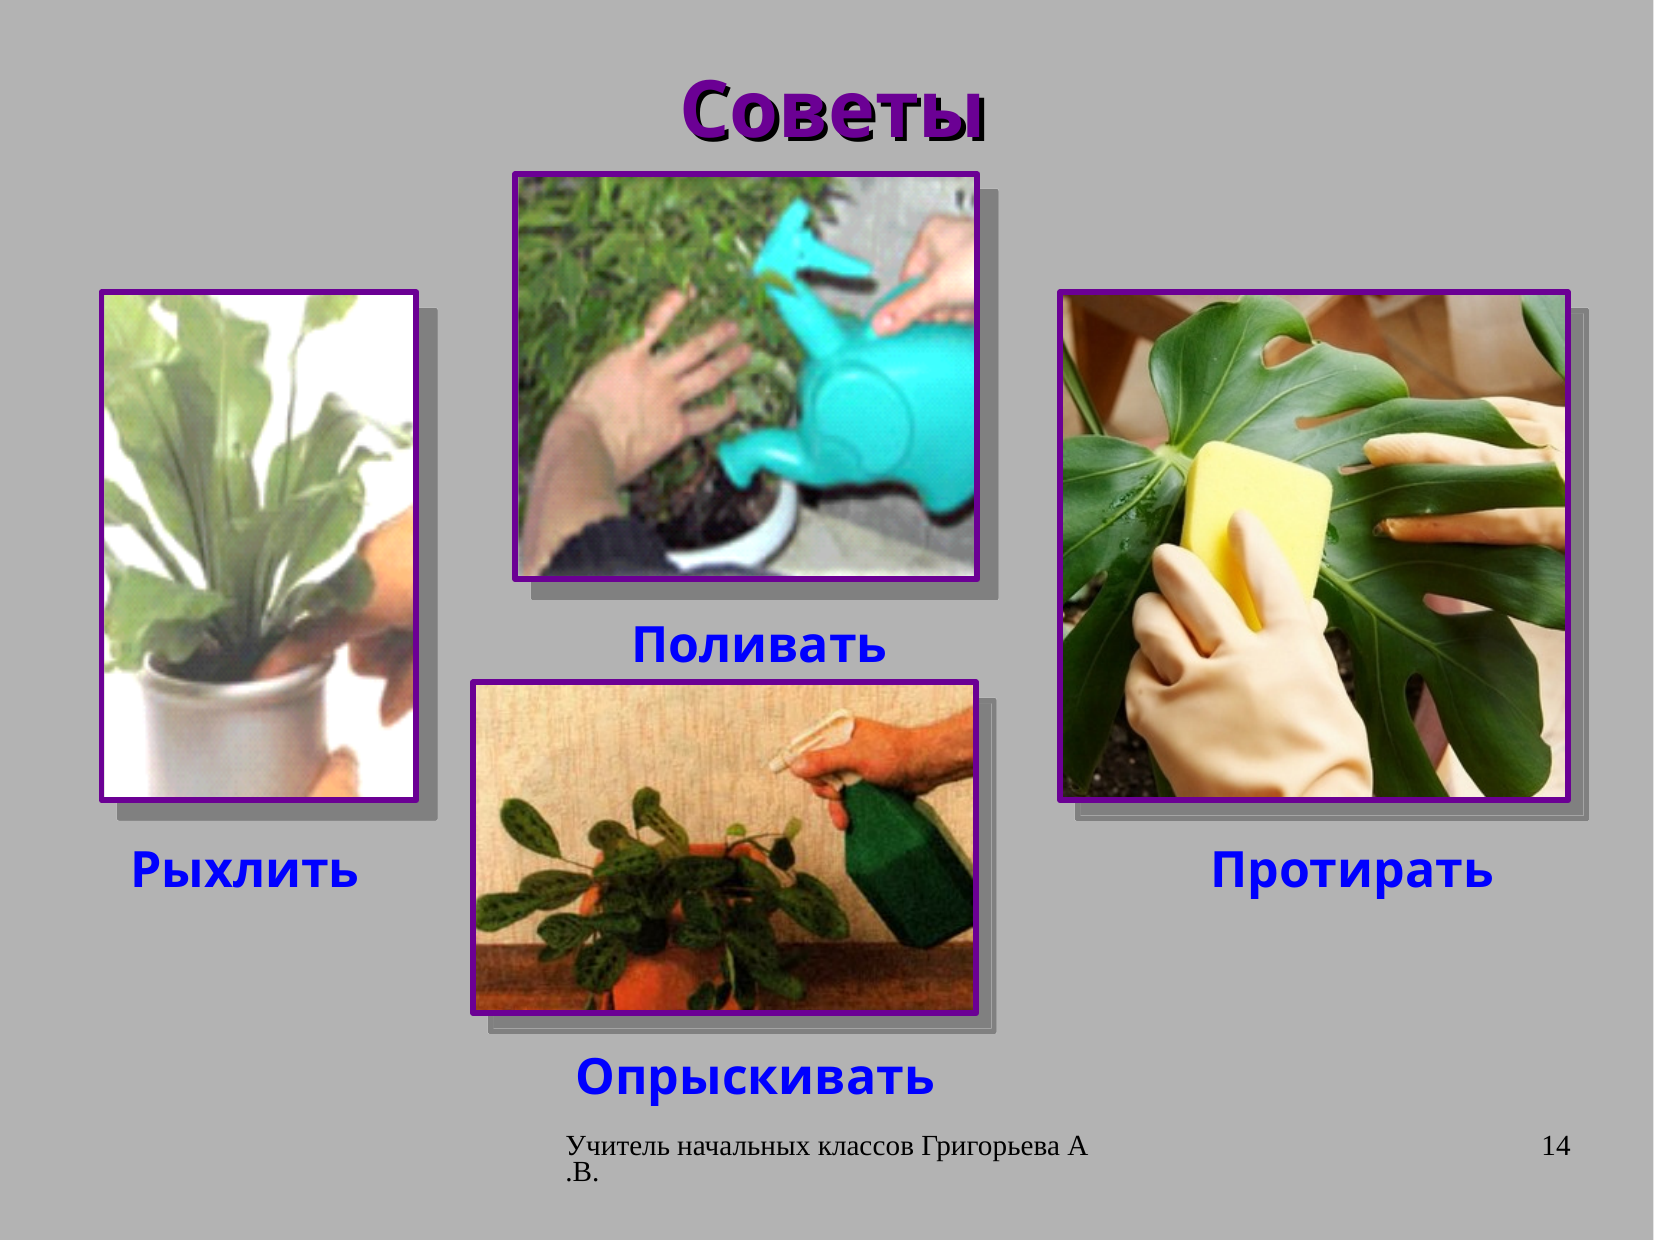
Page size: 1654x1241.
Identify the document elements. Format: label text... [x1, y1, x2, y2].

title Советы [88, 59, 1577, 155]
picture [1062, 295, 1565, 798]
text_box Опрыскивать [472, 1033, 975, 1109]
text_box Рыхлить [29, 826, 384, 902]
picture [475, 685, 974, 1011]
picture [104, 295, 414, 798]
text_box Поливать [472, 601, 983, 677]
text_box Протирать [1033, 826, 1595, 902]
picture [518, 177, 975, 577]
